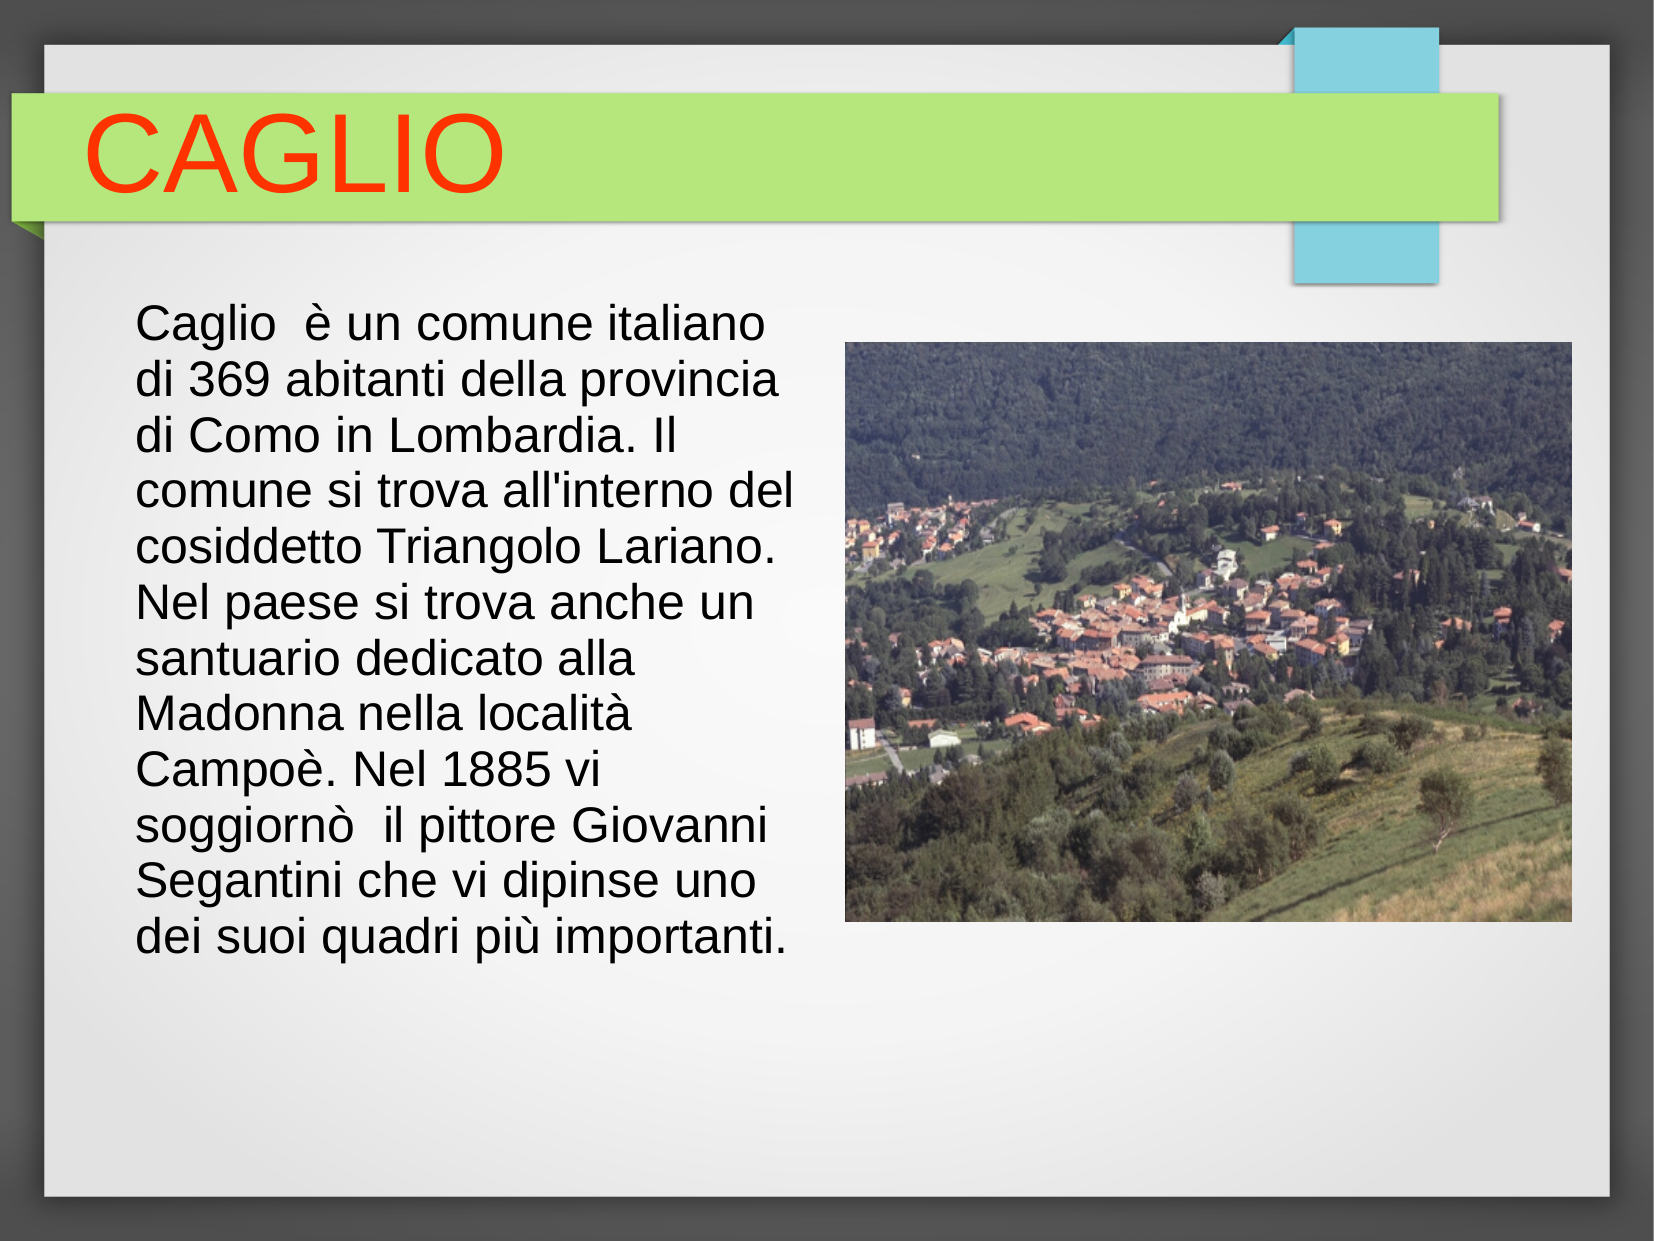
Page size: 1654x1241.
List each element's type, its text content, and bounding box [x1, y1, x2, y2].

picture [0, 0, 1654, 1241]
title CAGLIO [82, 90, 1264, 217]
list Caglio è un comune italiano di 369 abitanti della provincia di Como in Lombardia. Il comune si trova all'interno del cosiddetto Triangolo Lariano. Nel paese si trova anche un santuario dedicato alla Madonna nella località Campoè. Nel 1885 vi soggiornò il pittore Giovanni Segantini che vi dipinse uno dei suoi quadri più importanti. [82, 295, 809, 1015]
